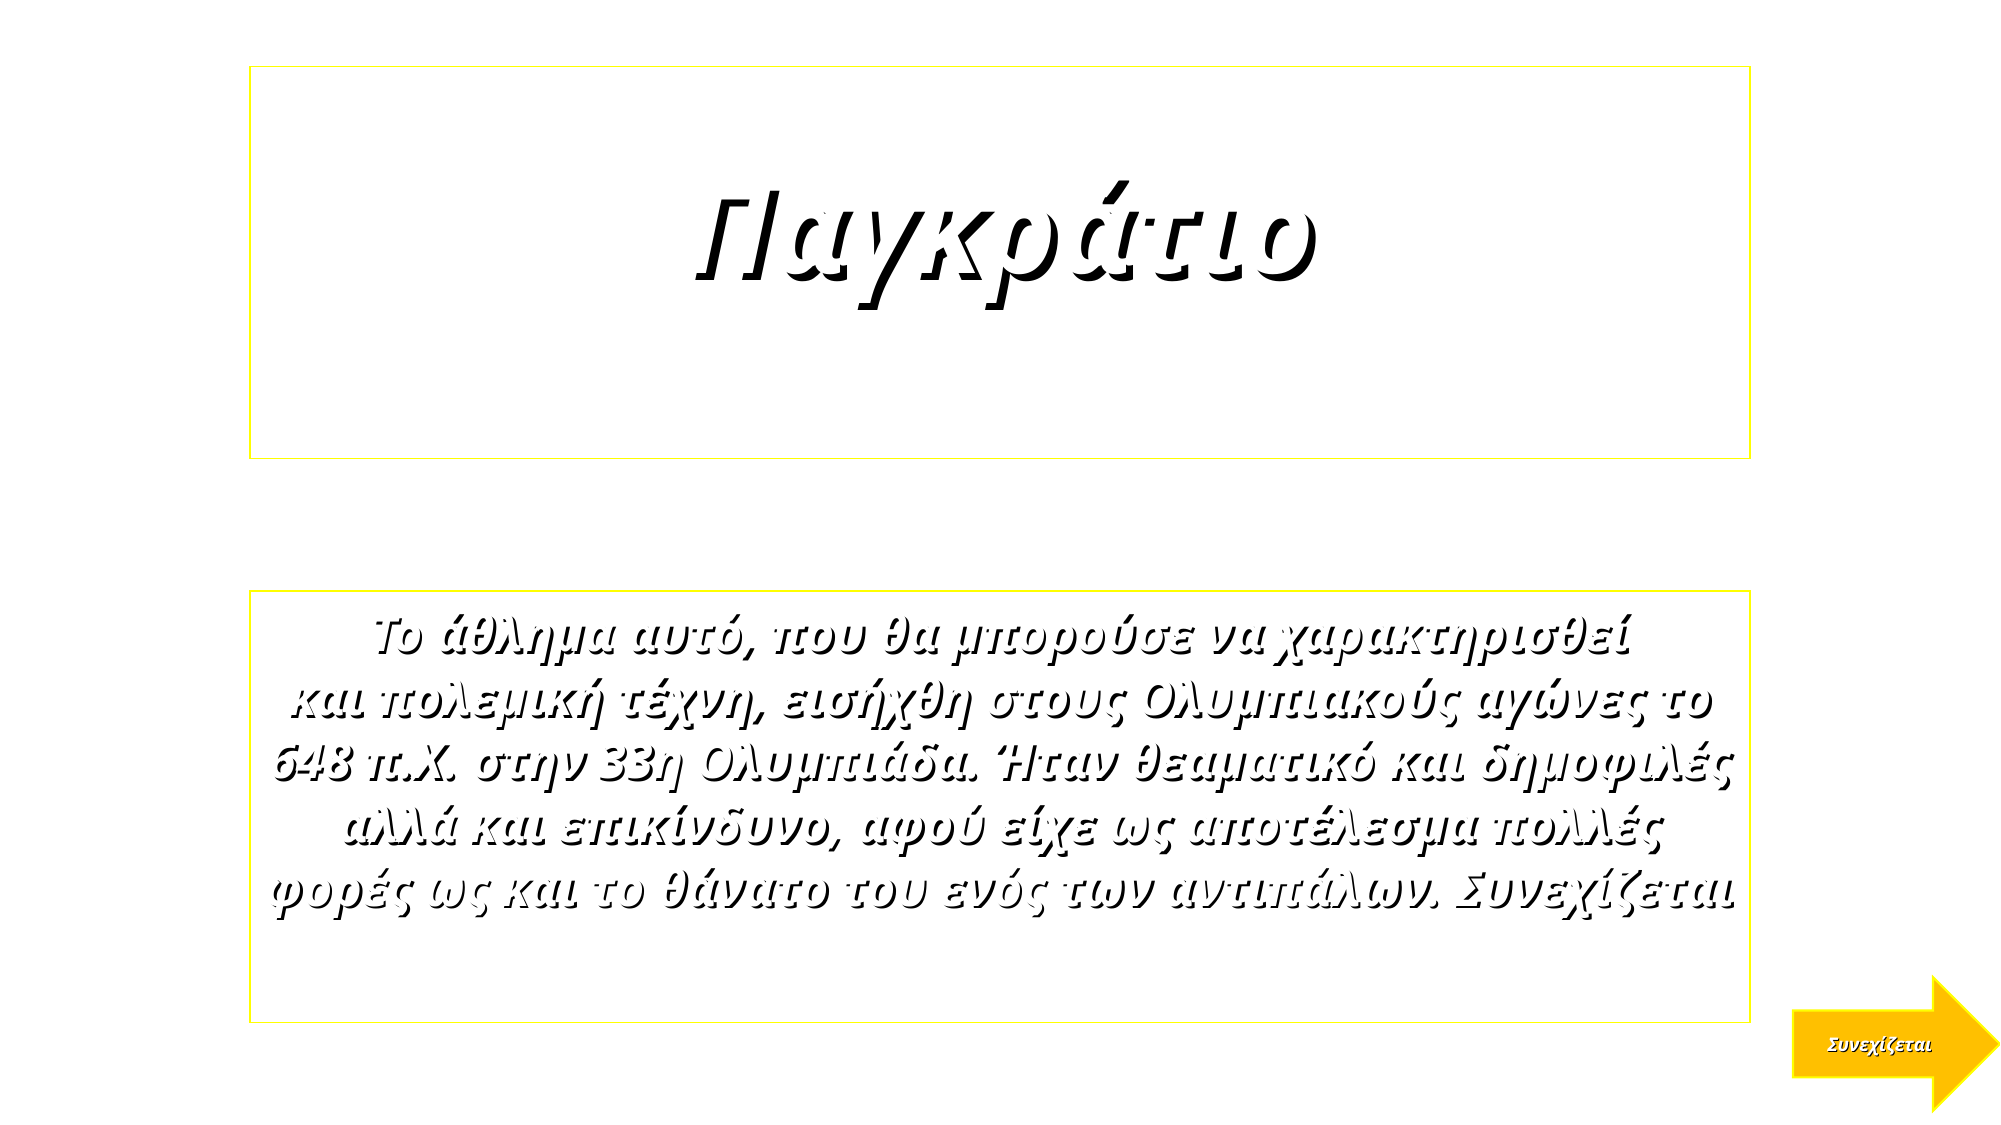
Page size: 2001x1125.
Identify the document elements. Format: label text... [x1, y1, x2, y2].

text_box Συνεχίζεται [1793, 977, 2000, 1111]
subtitle Το άθλημα αυτό, που θα μπορούσε να χαρακτηρισθεί και πολεμική τέχνη, εισήχθη στους Ολυμπιακούς αγώνες το 648 π.Χ. στην 33η Ολυμπιάδα. Ήταν θεαματικό και δημοφιλές αλλά και επικίνδυνο, αφού είχε ως αποτέλεσμα πολλές φορές ως και το θάνατο του ενός των αντιπάλων. Συνεχίζεται [249, 590, 1750, 1023]
title Παγκράτιο [249, 66, 1750, 459]
